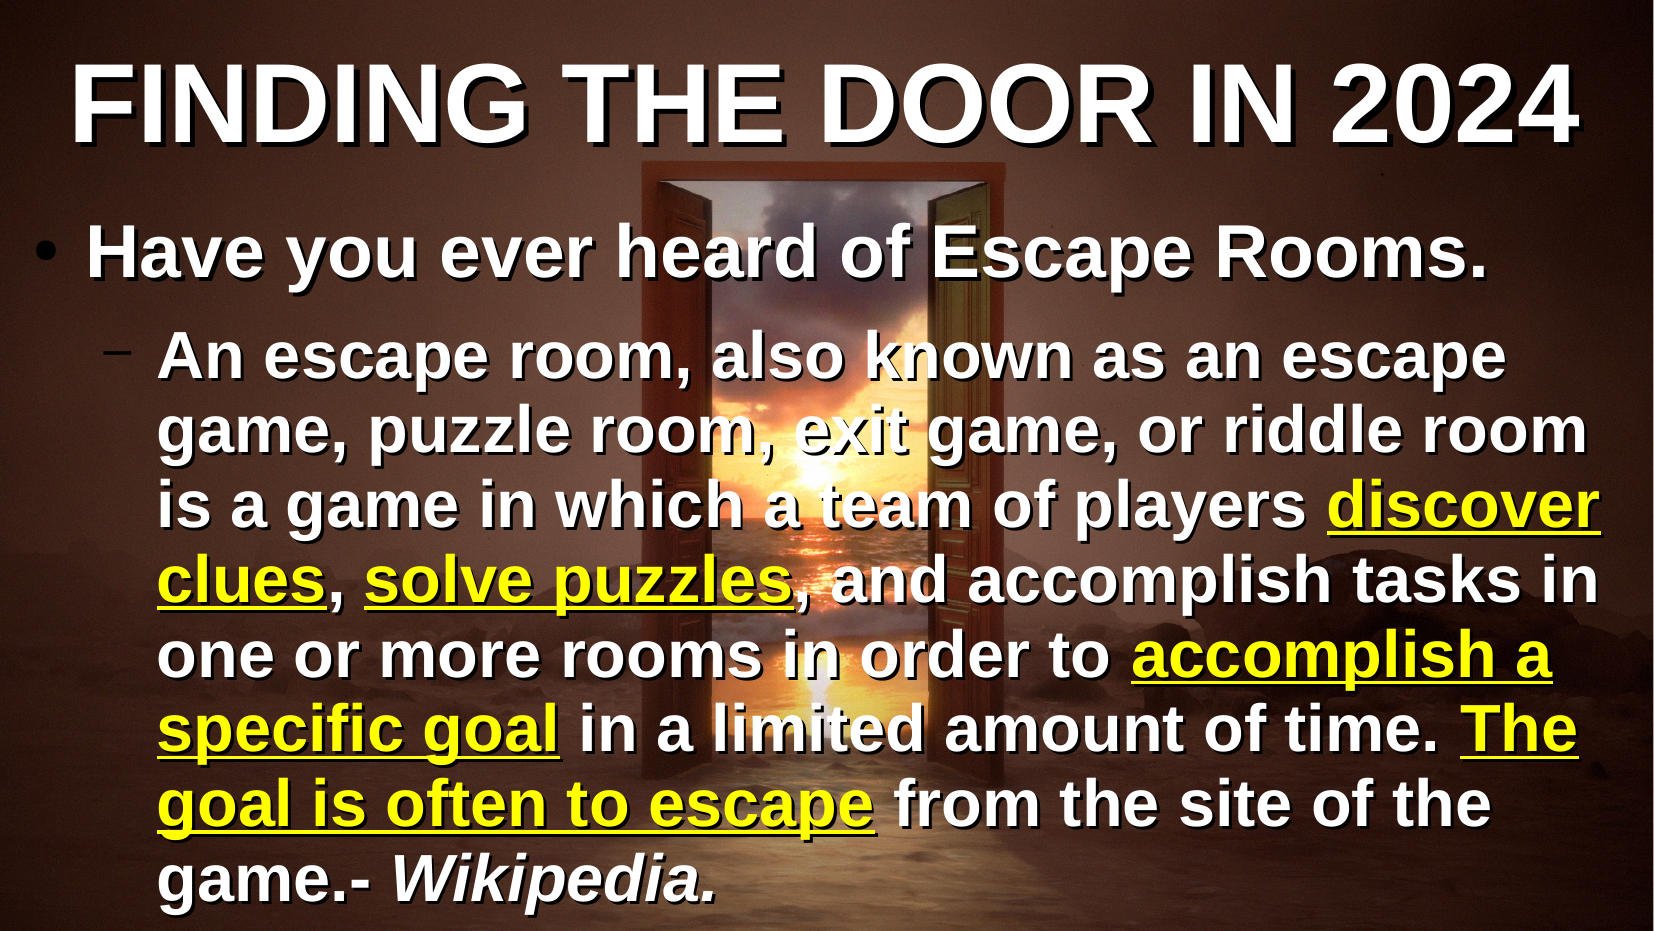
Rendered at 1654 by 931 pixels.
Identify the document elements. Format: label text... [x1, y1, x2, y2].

list Have you ever heard of Escape Rooms. An escape room, also known as an escape game, puzzle room, exit game, or riddle room is a game in which a team of players discover clues, solve puzzles, and accomplish tasks in one or more rooms in order to accomplish a specific goal in a limited amount of time. The goal is often to escape from the site of the game.- Wikipedia. [15, 210, 1636, 931]
title FINDING THE DOOR IN 2024 [15, 15, 1636, 193]
picture [0, 0, 1654, 931]
